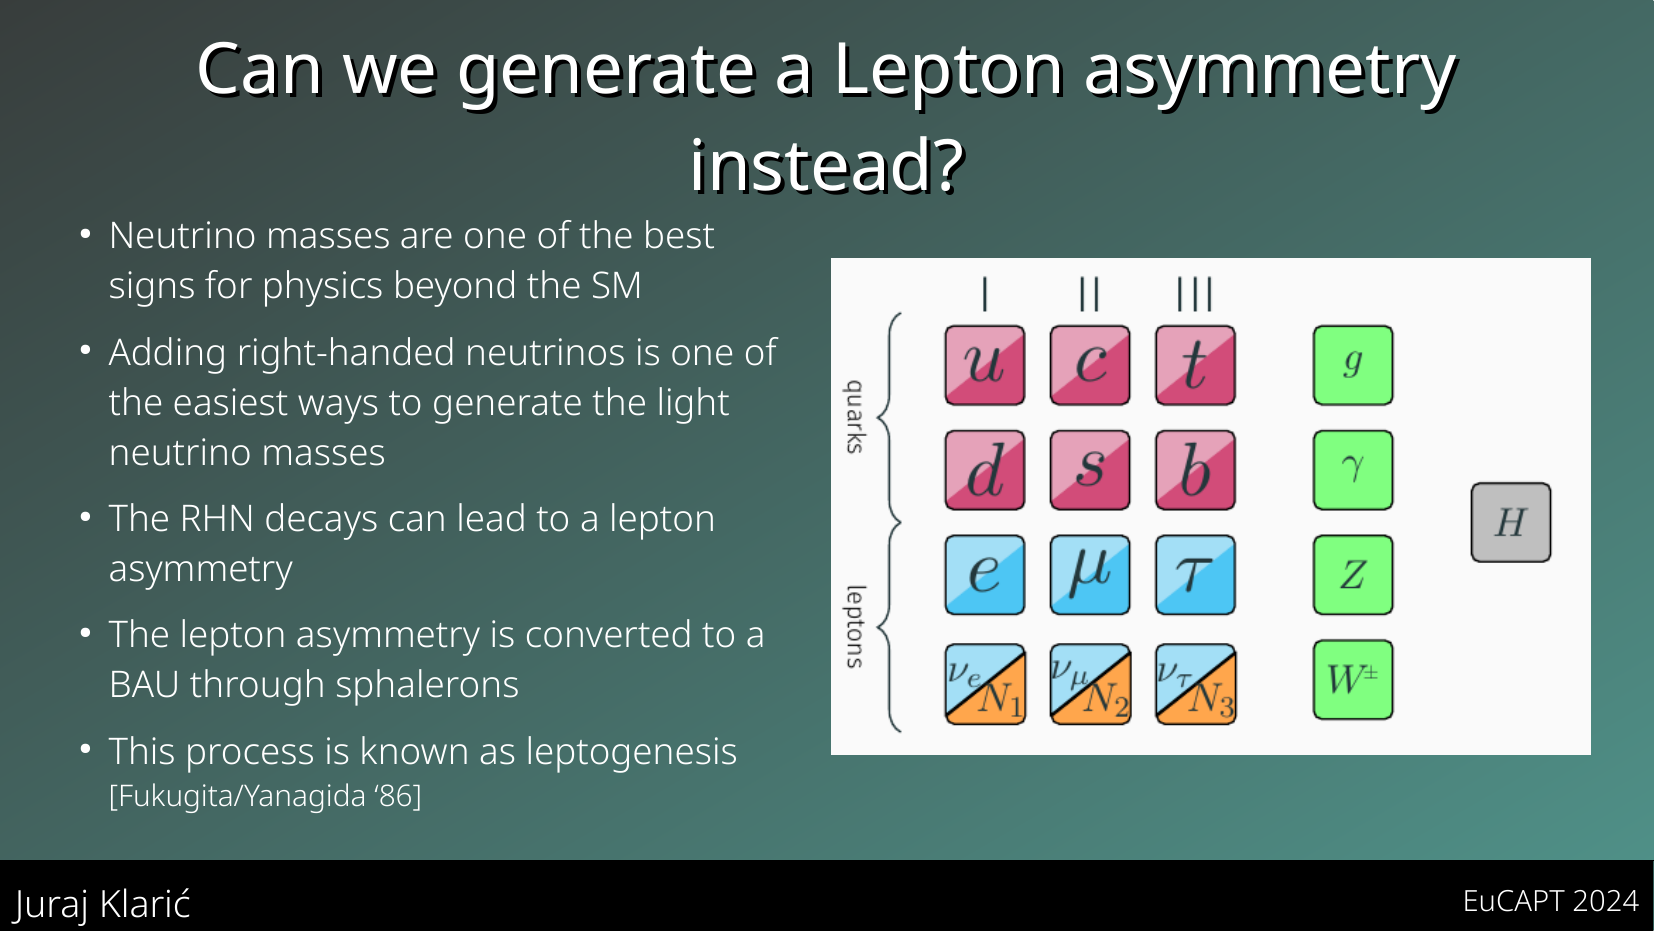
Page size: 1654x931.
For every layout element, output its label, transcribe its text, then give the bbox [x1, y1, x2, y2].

text_box EuCAPT 2024 [1447, 872, 1654, 917]
picture [831, 258, 1591, 756]
title Can we generate a Lepton asymmetry instead? [82, 37, 1571, 193]
text_box [0, 860, 1654, 931]
list Neutrino masses are one of the best signs for physics beyond the SM Adding right-handed neutrinos is one of the easiest ways to generate the light neutrino masses The RHN decays can lead to a lepton asymmetry The lepton asymmetry is converted to a BAU through sphalerons This process is known as leptogenesis [Fukugita/Yanagida ‘86] [69, 209, 796, 817]
text_box Juraj Klarić [0, 870, 350, 923]
